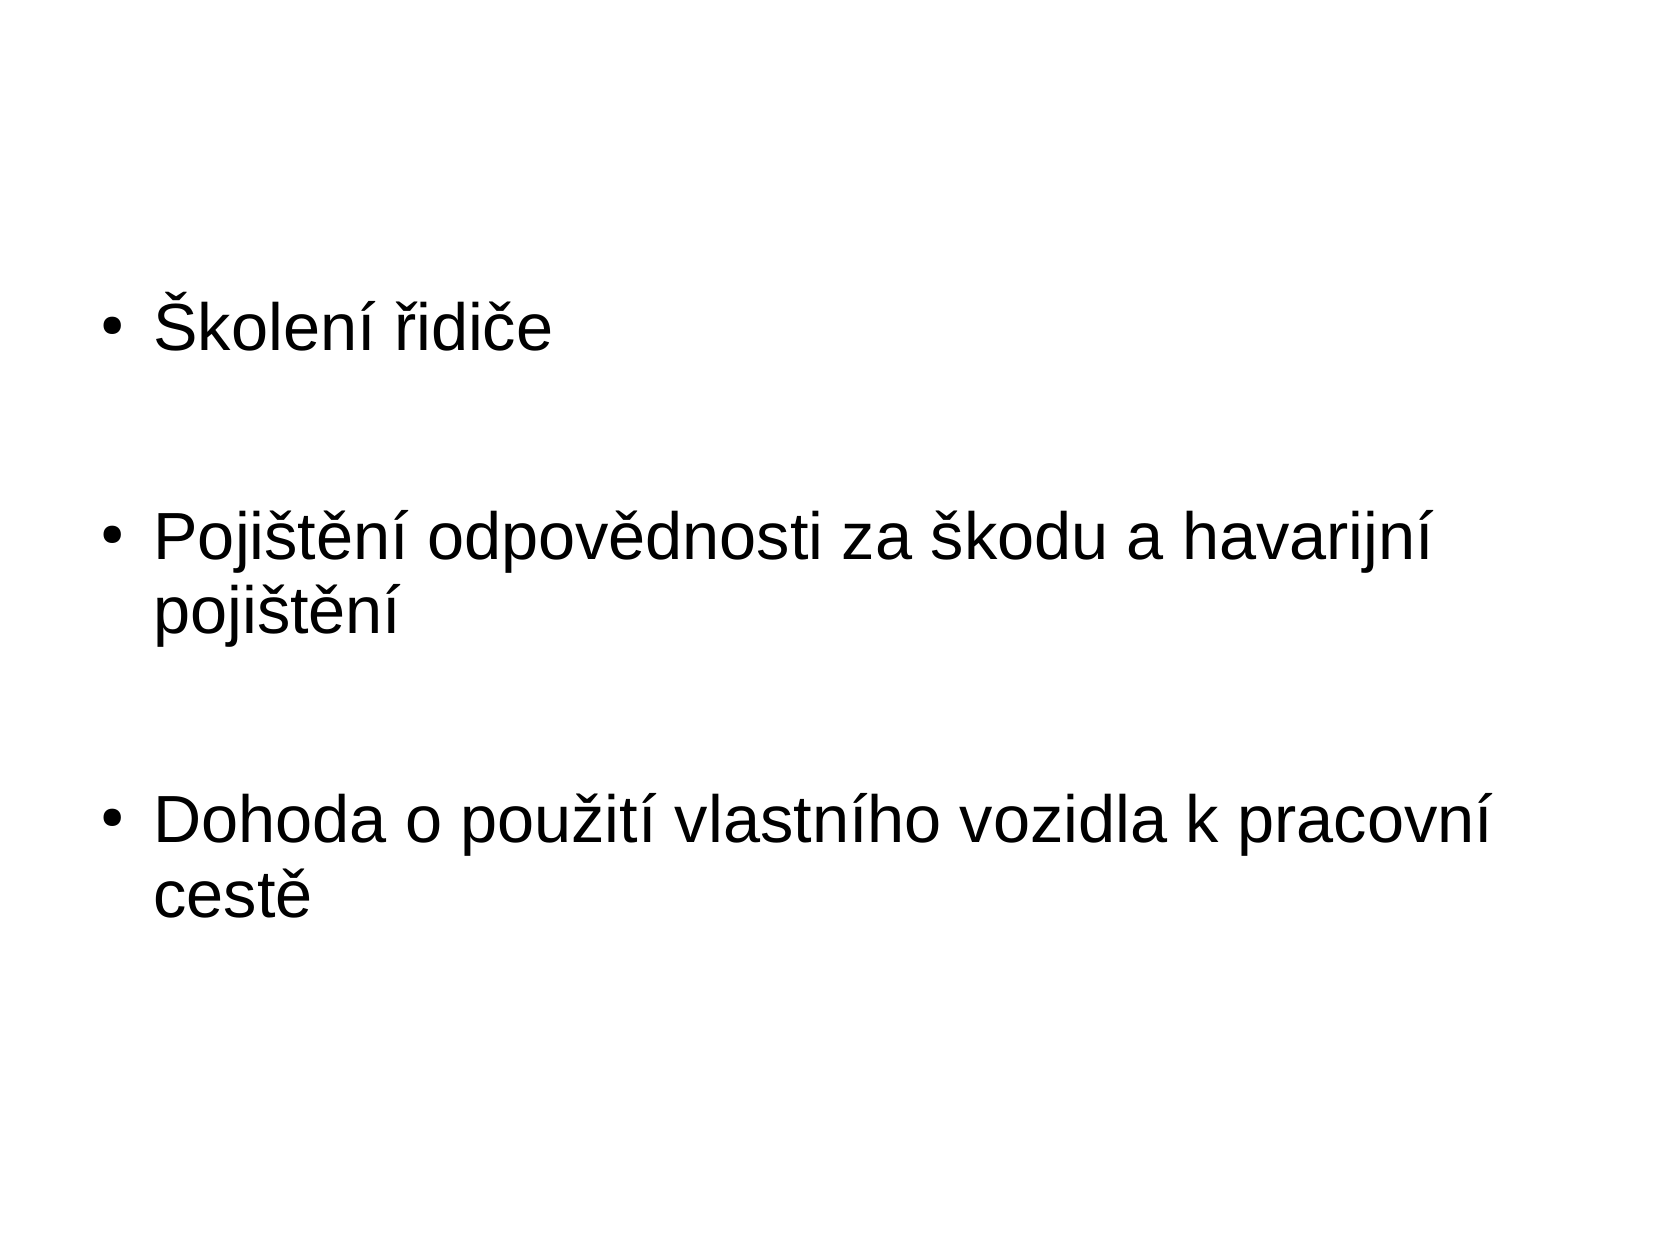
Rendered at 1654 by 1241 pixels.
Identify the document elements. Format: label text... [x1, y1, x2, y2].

list Školení řidiče Pojištění odpovědnosti za škodu a havarijní pojištění Dohoda o použití vlastního vozidla k pracovní cestě [82, 290, 1571, 1010]
